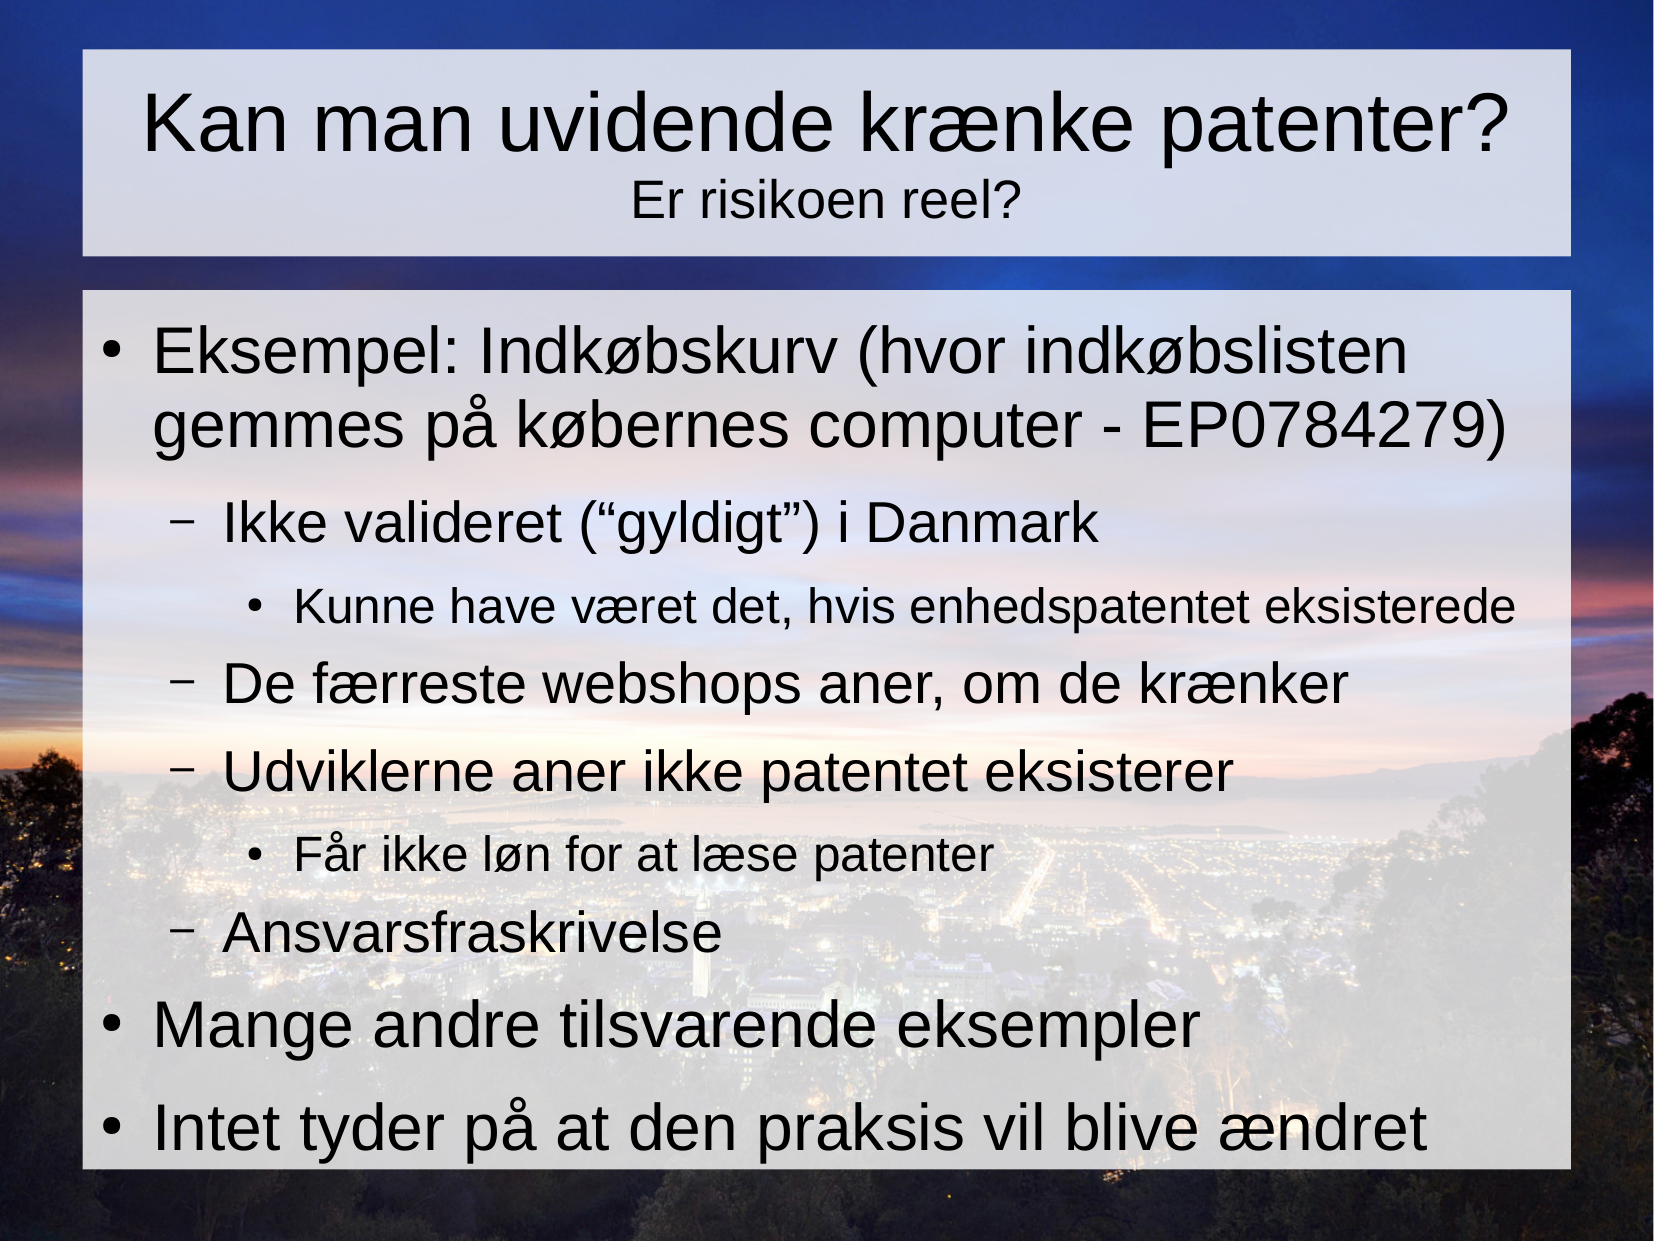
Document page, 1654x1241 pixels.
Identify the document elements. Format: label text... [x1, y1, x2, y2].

picture [0, 0, 1654, 1241]
title Kan man uvidende krænke patenter? Er risikoen reel? [82, 49, 1571, 257]
list Eksempel: Indkøbskurv (hvor indkøbslisten gemmes på købernes computer - EP0784279) Ikke valideret (“gyldigt”) i Danmark Kunne have været det, hvis enhedspatentet eksisterede De færreste webshops aner, om de krænker Udviklerne aner ikke patentet eksisterer Får ikke løn for at læse patenter Ansvarsfraskrivelse Mange andre tilsvarende eksempler Intet tyder på at den praksis vil blive ændret [82, 290, 1571, 1170]
